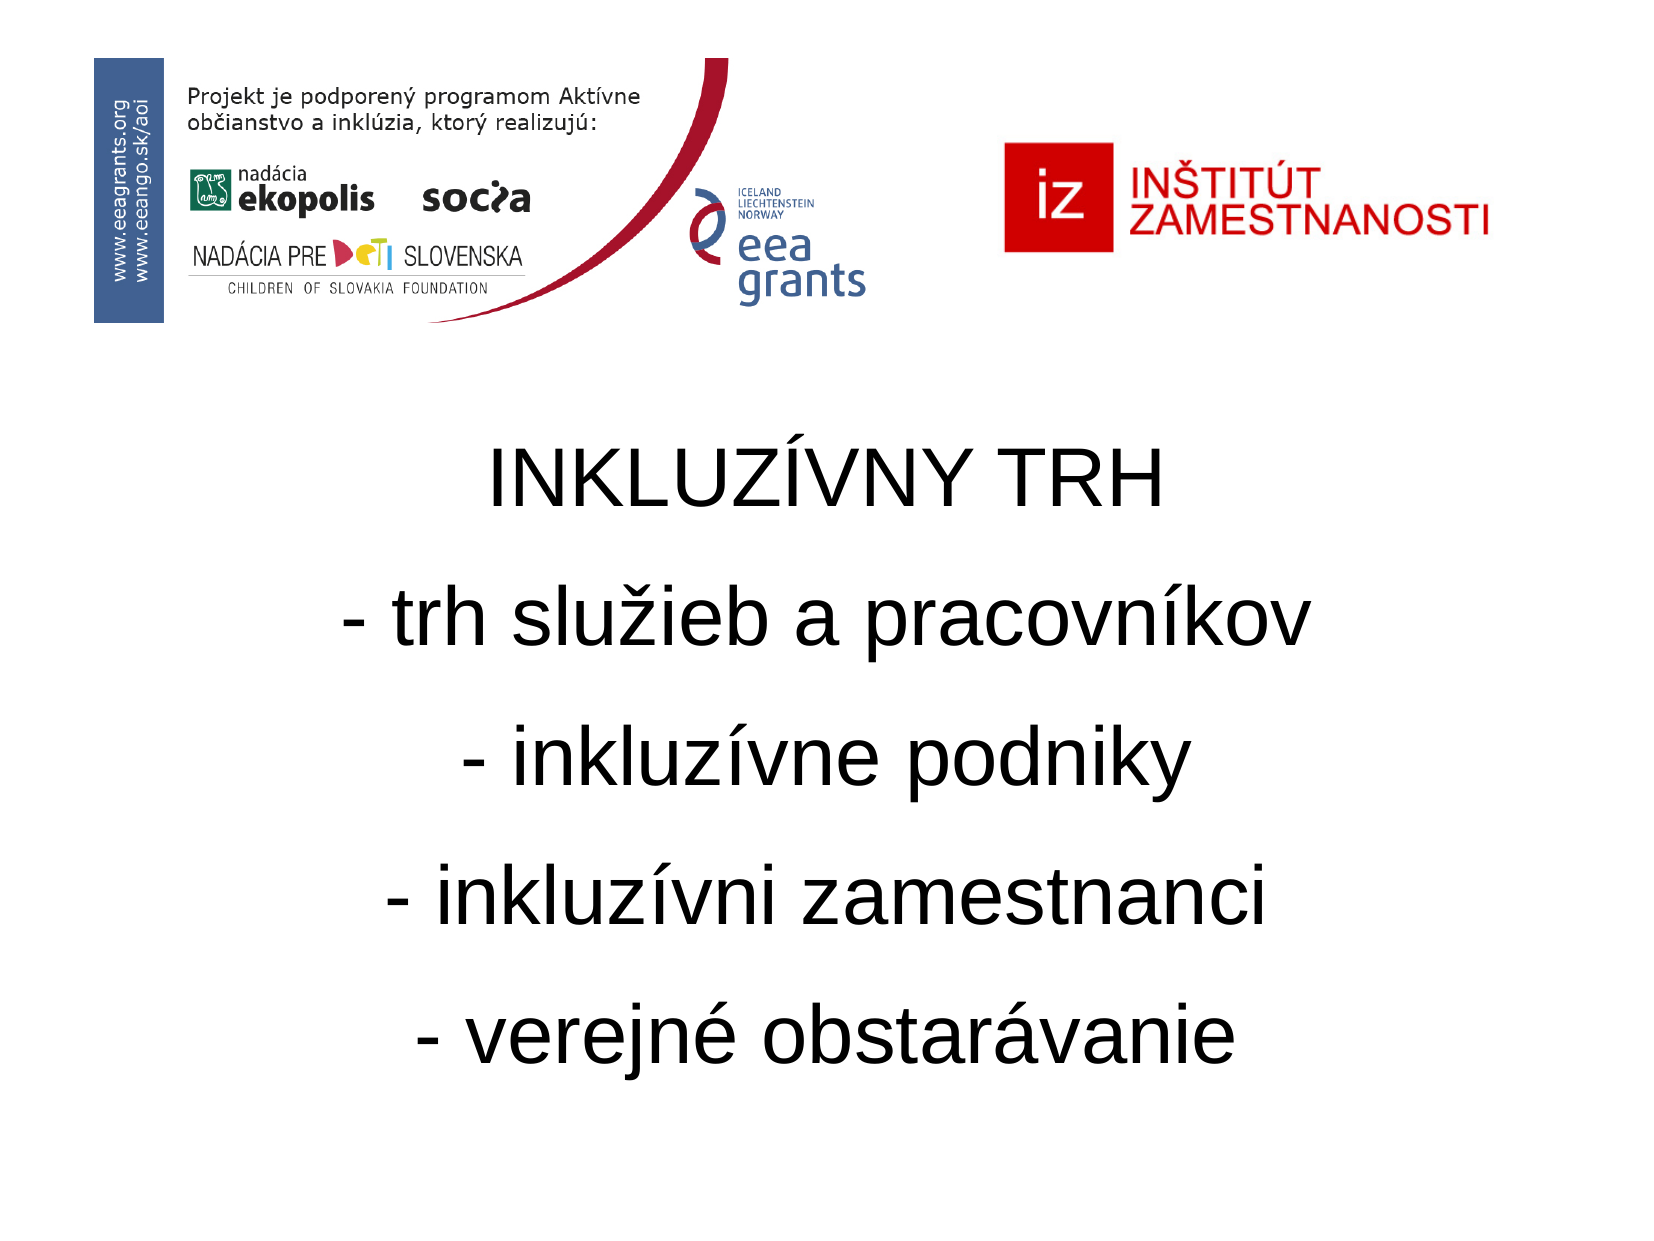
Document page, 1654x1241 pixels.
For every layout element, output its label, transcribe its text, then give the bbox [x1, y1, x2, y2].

subtitle INKLUZÍVNY TRH - trh služieb a pracovníkov - inkluzívne podniky - inkluzívni zamestnanci - verejné obstarávanie [82, 430, 1571, 1175]
picture [944, 47, 1548, 343]
picture [94, 58, 887, 324]
